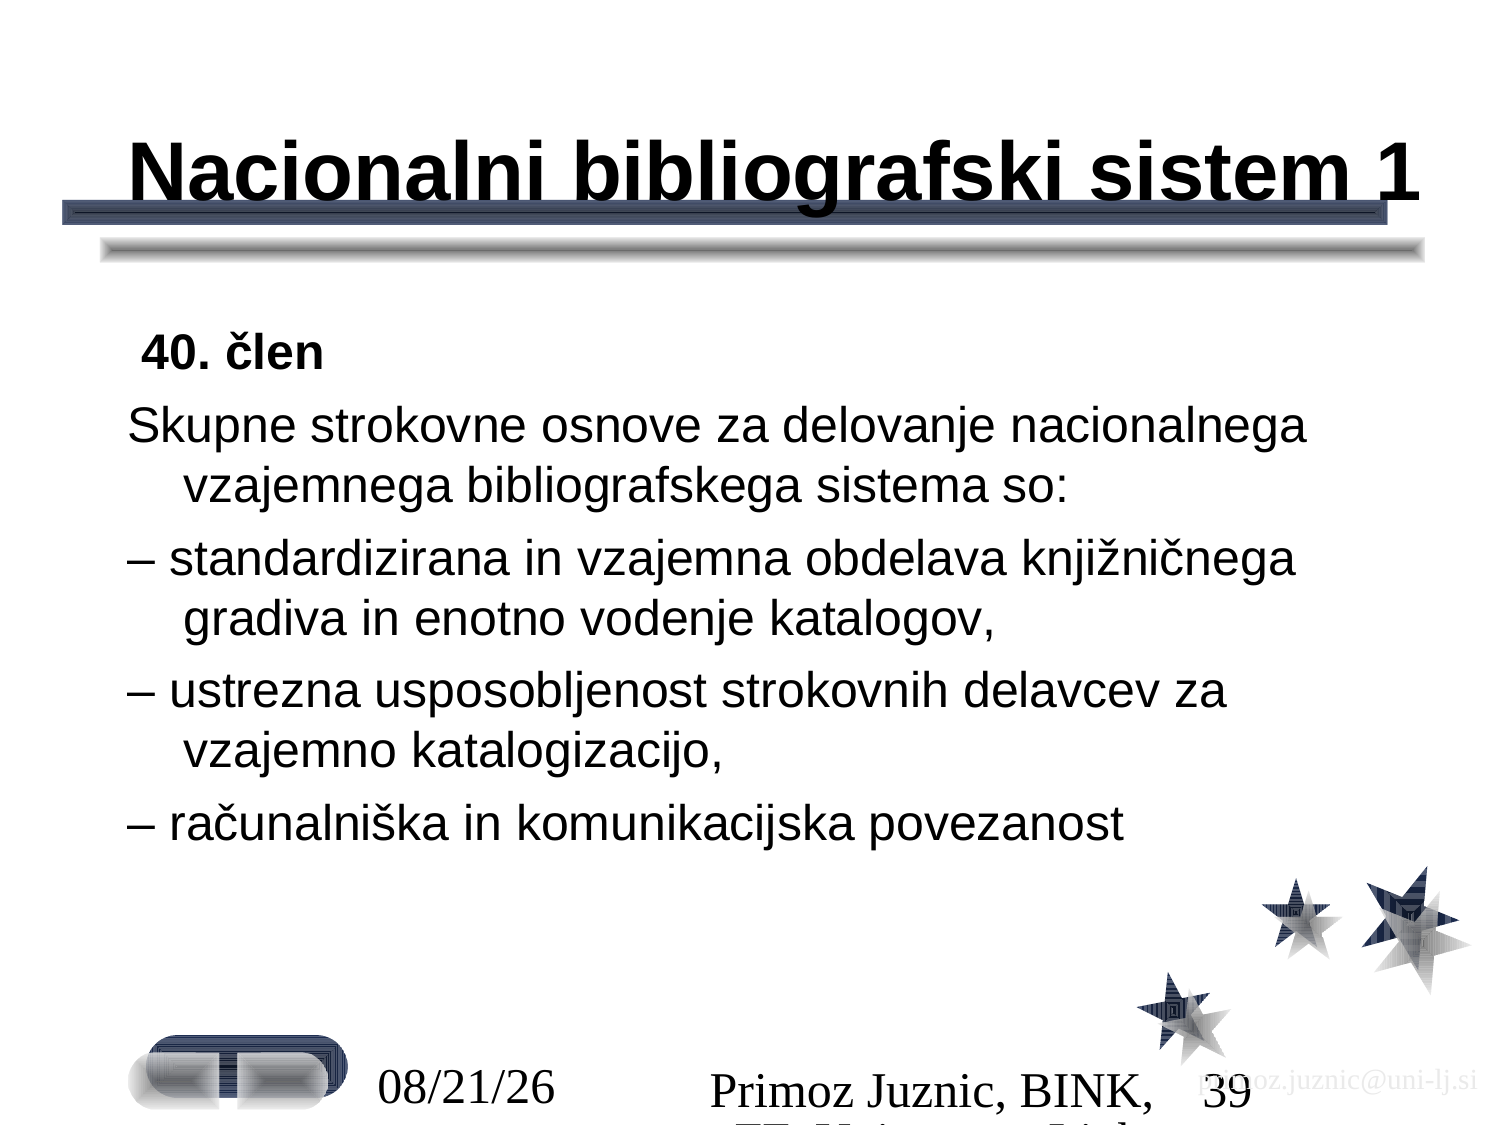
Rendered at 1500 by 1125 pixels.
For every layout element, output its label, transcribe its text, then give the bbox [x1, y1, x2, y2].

list 40. člen Skupne strokovne osnove za delovanje nacionalnega vzajemnega bibliografskega sistema so: – standardizirana in vzajemna obdelava knjižničnega gradiva in enotno vodenje katalogov, – ustrezna usposobljenost strokovnih delavcev za vzajemno katalogizacijo, – računalniška in komunikacijska povezanost [112, 312, 1388, 988]
title Nacionalni bibliografski sistem 1 [112, 37, 1500, 225]
